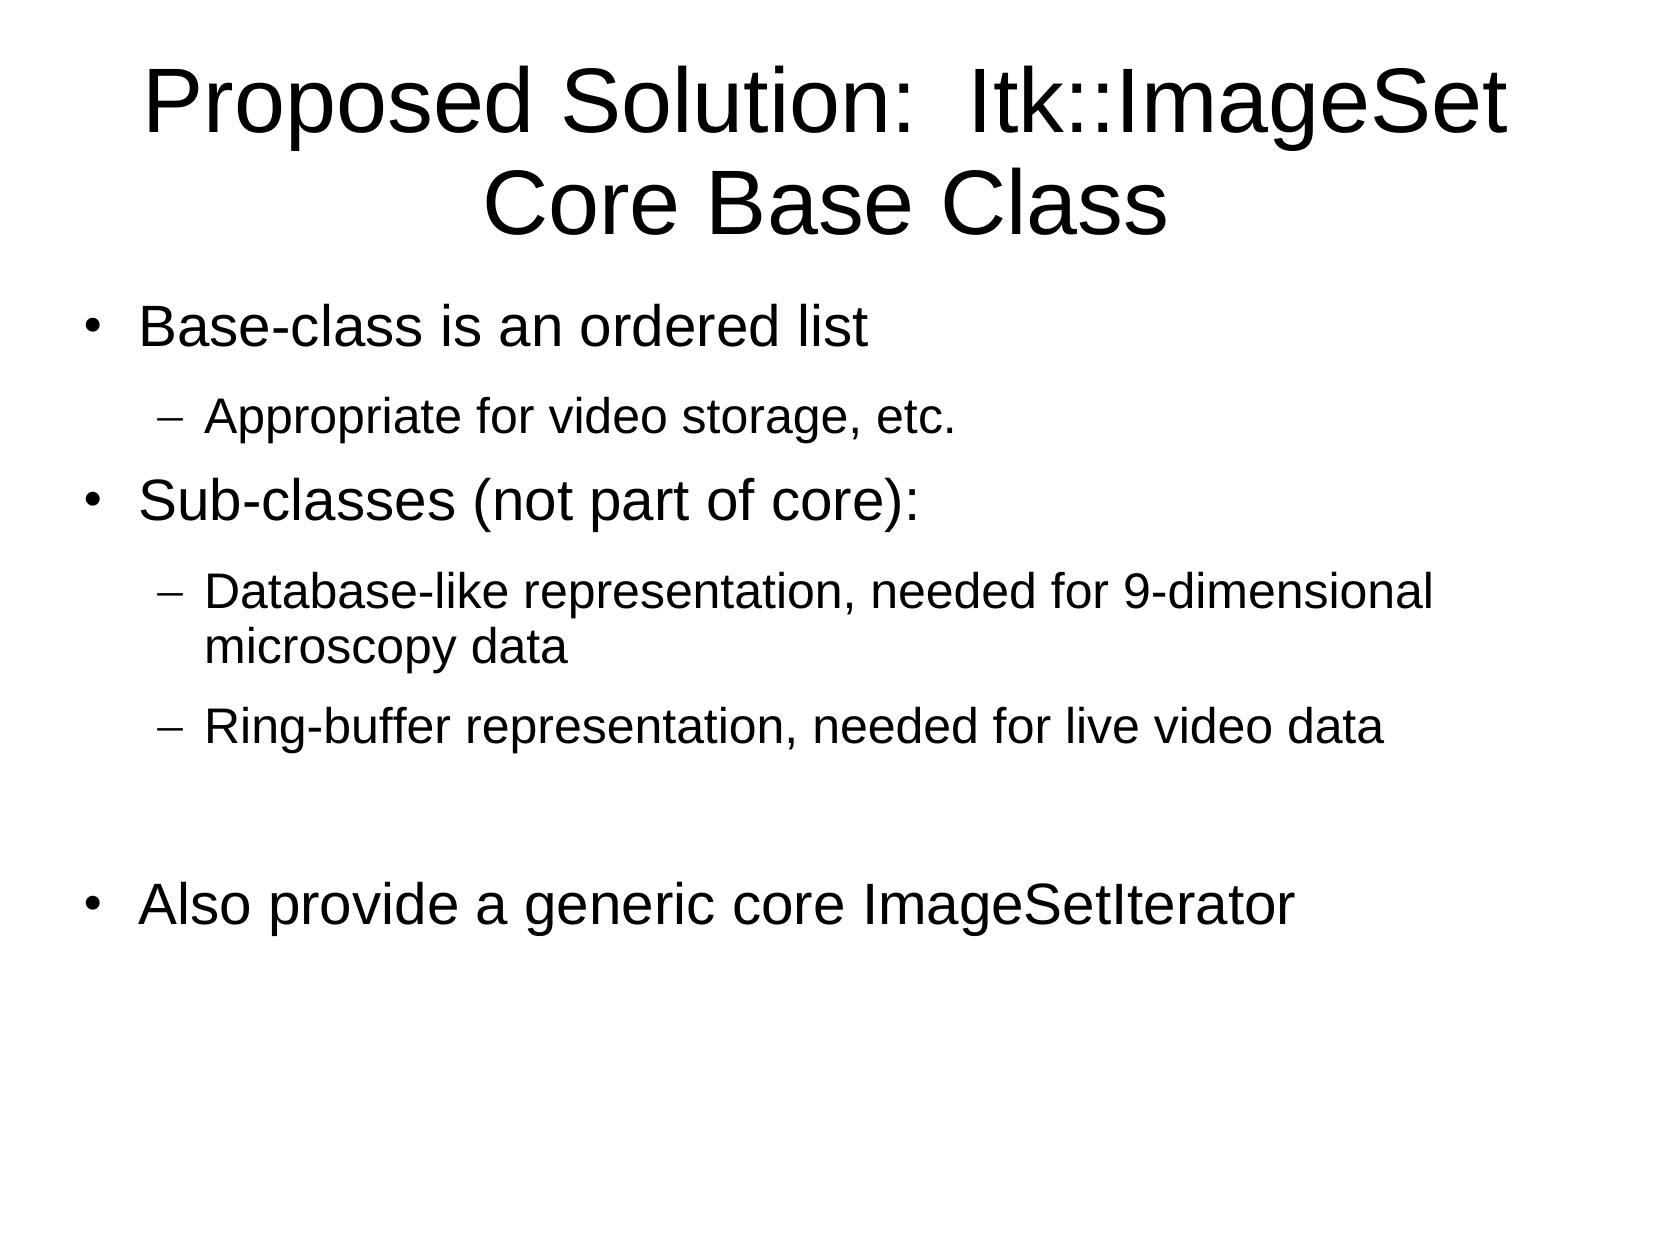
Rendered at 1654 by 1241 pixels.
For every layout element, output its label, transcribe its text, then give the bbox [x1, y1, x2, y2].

text_box Base-class is an ordered list Appropriate for video storage, etc. Sub-classes (not part of core): Database-like representation, needed for 9-dimensional microscopy data Ring-buffer representation, needed for live video data Also provide a generic core ImageSetIterator [82, 290, 1571, 1109]
text_box Proposed Solution: Itk::ImageSet Core Base Class [82, 49, 1571, 257]
